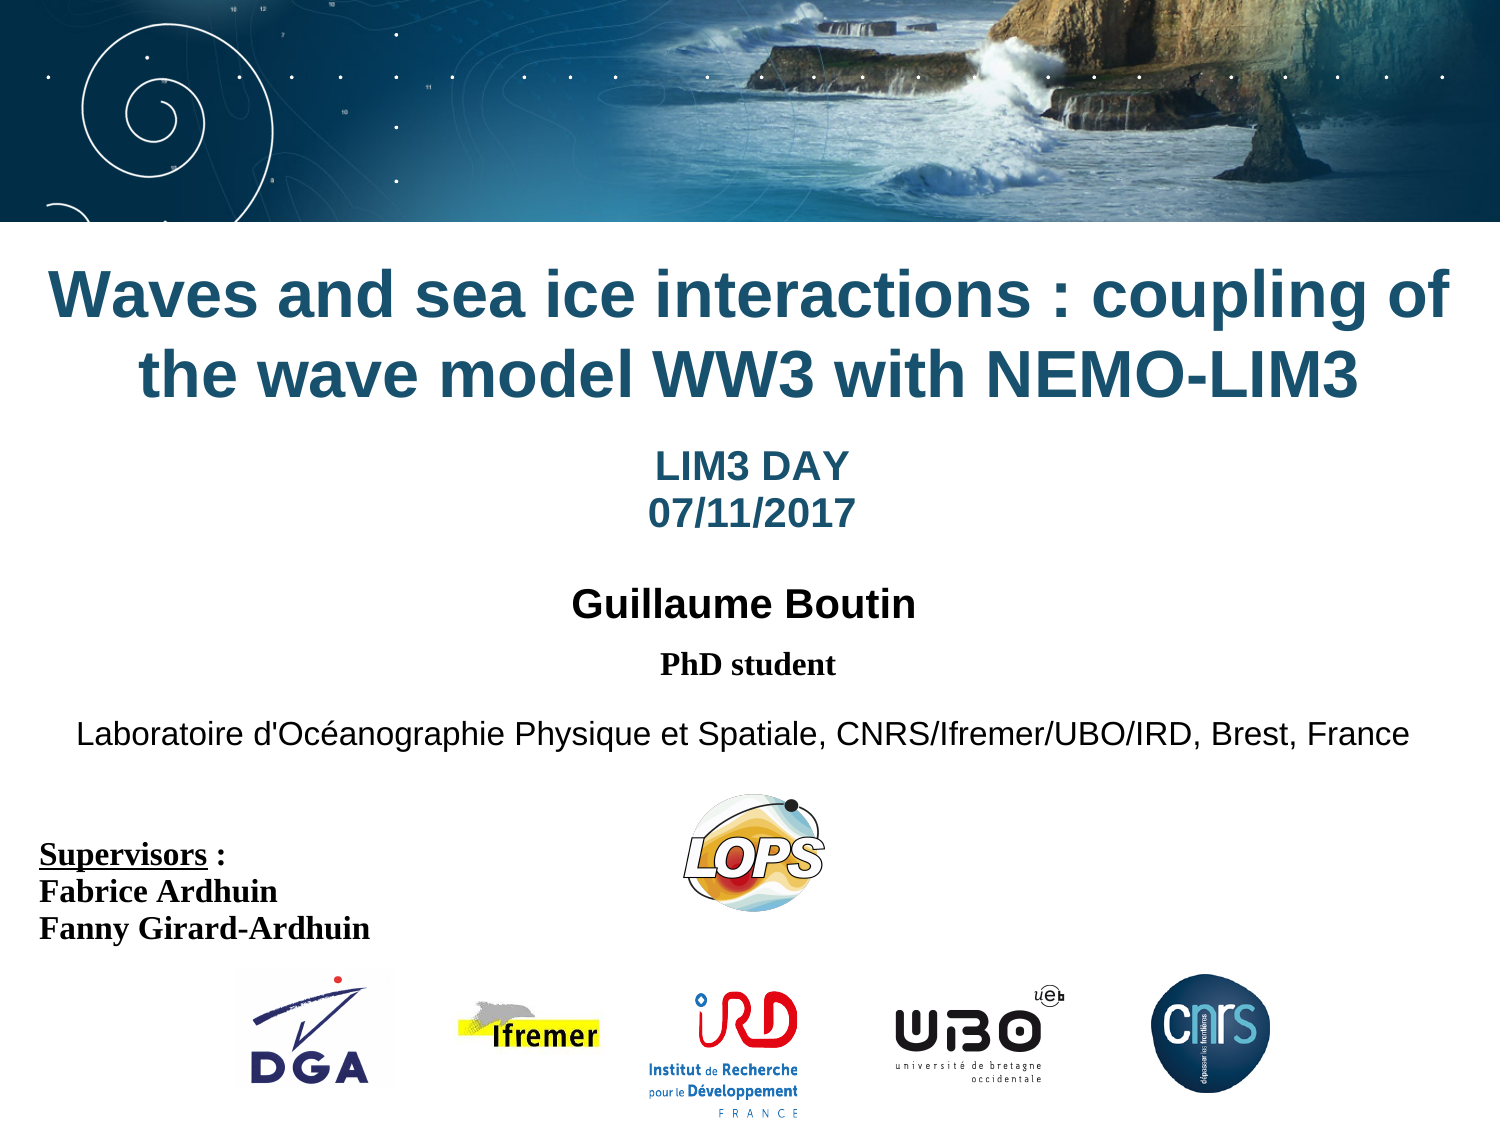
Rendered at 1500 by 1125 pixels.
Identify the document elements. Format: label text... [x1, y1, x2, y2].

picture [885, 974, 1075, 1093]
text_box Guillaume Boutin Laboratoire d'Océanographie Physique et Spatiale, CNRS/Ifremer/UBO/IRD, Brest, France [0, 495, 1495, 805]
picture [236, 969, 395, 1088]
picture [1151, 974, 1270, 1093]
text_box Waves and sea ice interactions : coupling of the wave model WW3 with NEMO-LIM3 [0, 222, 1500, 464]
picture [649, 991, 798, 1118]
text_box Supervisors : Fabrice Ardhuin Fanny Girard-Ardhuin [39, 835, 511, 948]
picture [0, 0, 1500, 222]
picture [442, 947, 612, 1125]
text_box LIM3 DAY 07/11/2017 [324, 442, 1180, 537]
picture [679, 790, 827, 916]
text_box PhD student [660, 645, 843, 721]
